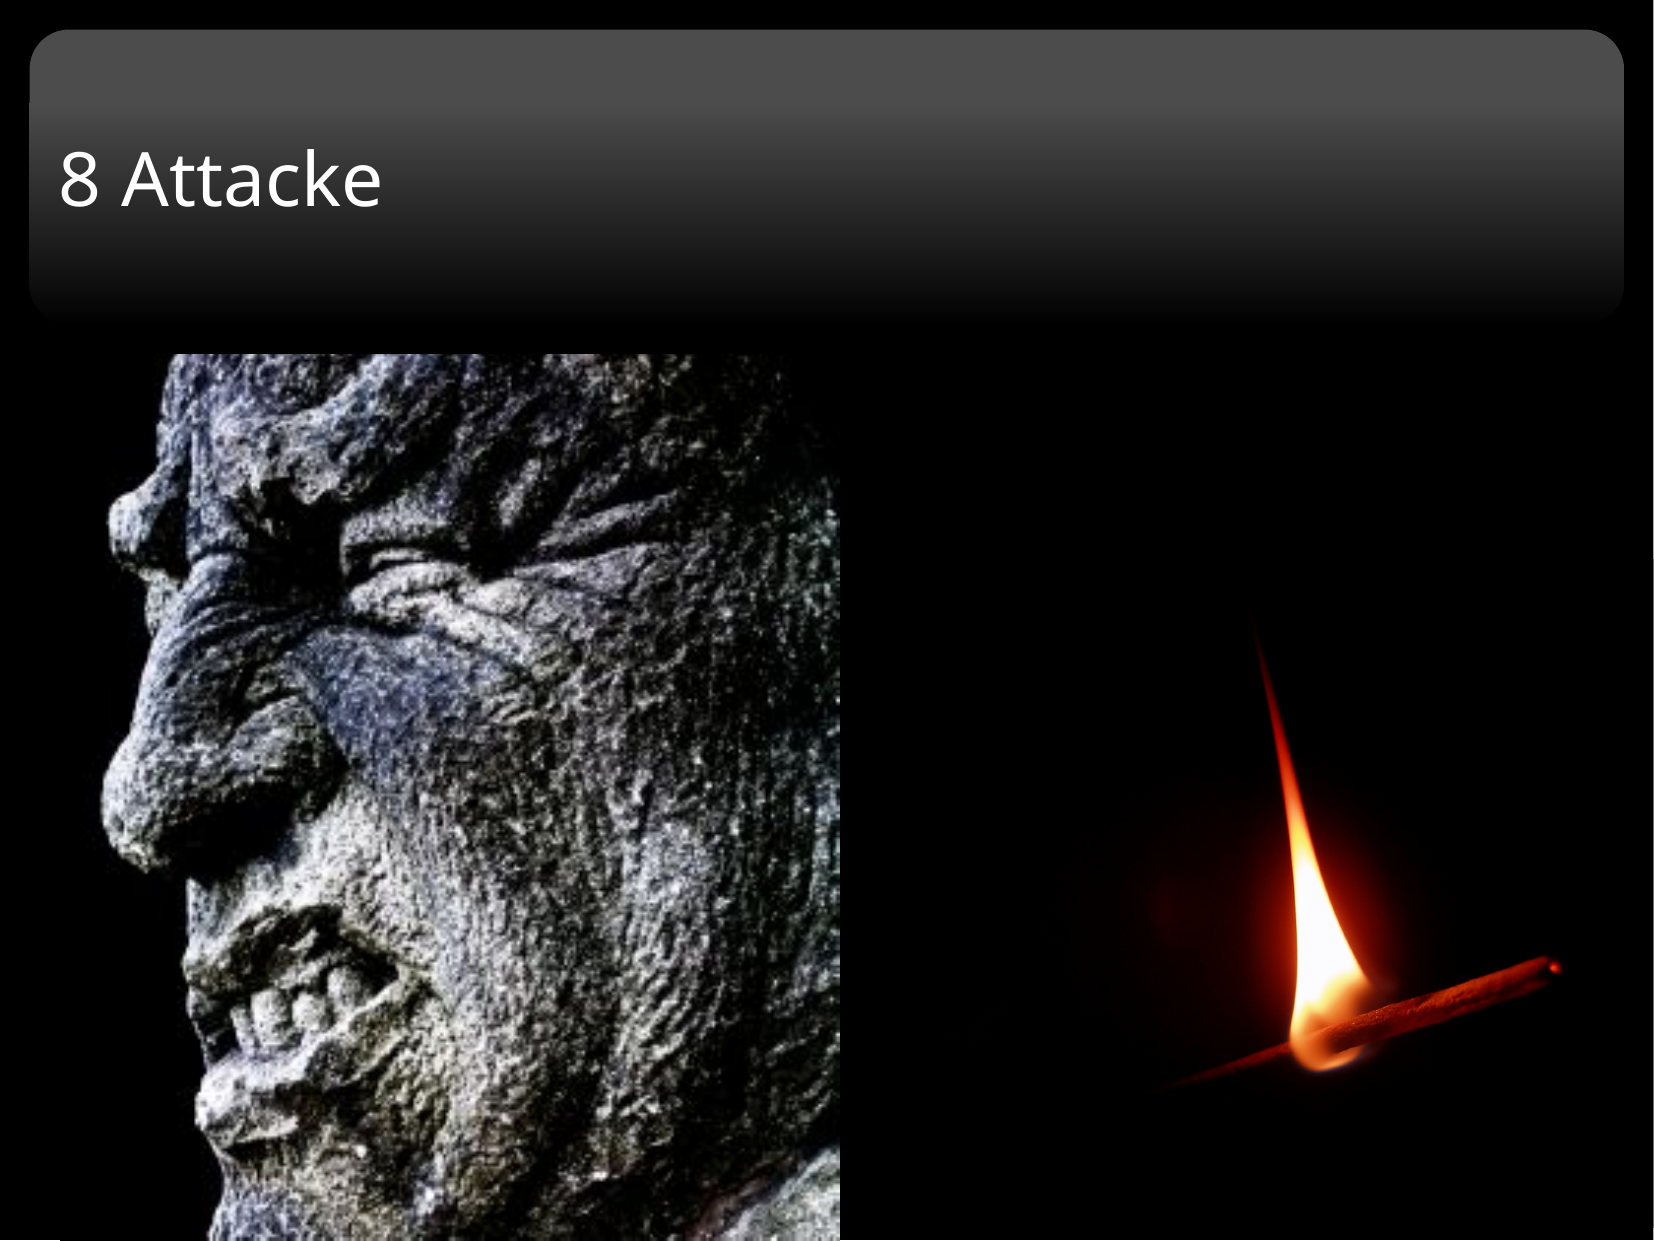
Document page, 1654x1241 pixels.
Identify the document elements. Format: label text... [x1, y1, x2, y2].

picture [60, 354, 1654, 1241]
title 8 Attacke [59, 59, 1595, 296]
